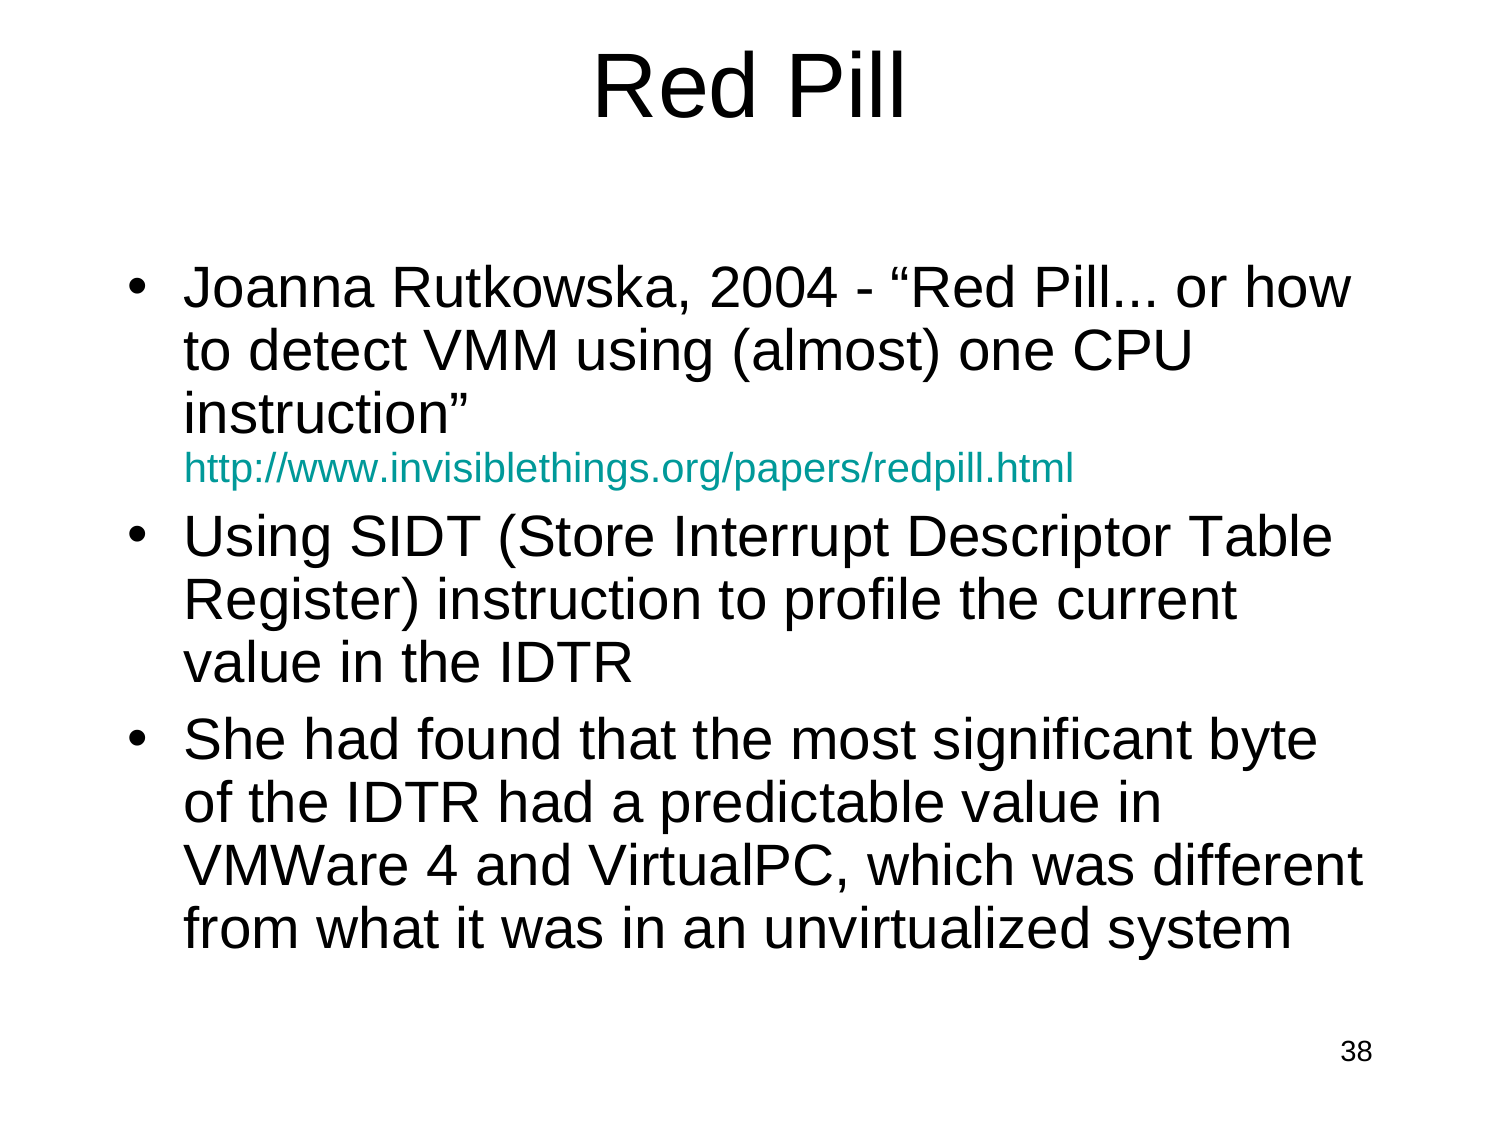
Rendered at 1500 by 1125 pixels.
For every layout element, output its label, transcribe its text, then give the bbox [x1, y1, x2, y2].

text_box <number> [1074, 1049, 1388, 1101]
title Red Pill [112, 0, 1388, 175]
list Joanna Rutkowska, 2004 - “Red Pill... or how to detect VMM using (almost) one CPU instruction” http://www.invisiblethings.org/papers/redpill.html Using SIDT (Store Interrupt Descriptor Table Register) instruction to profile the current value in the IDTR She had found that the most significant byte of the IDTR had a predictable value in VMWare 4 and VirtualPC, which was different from what it was in an unvirtualized system [112, 249, 1388, 1049]
